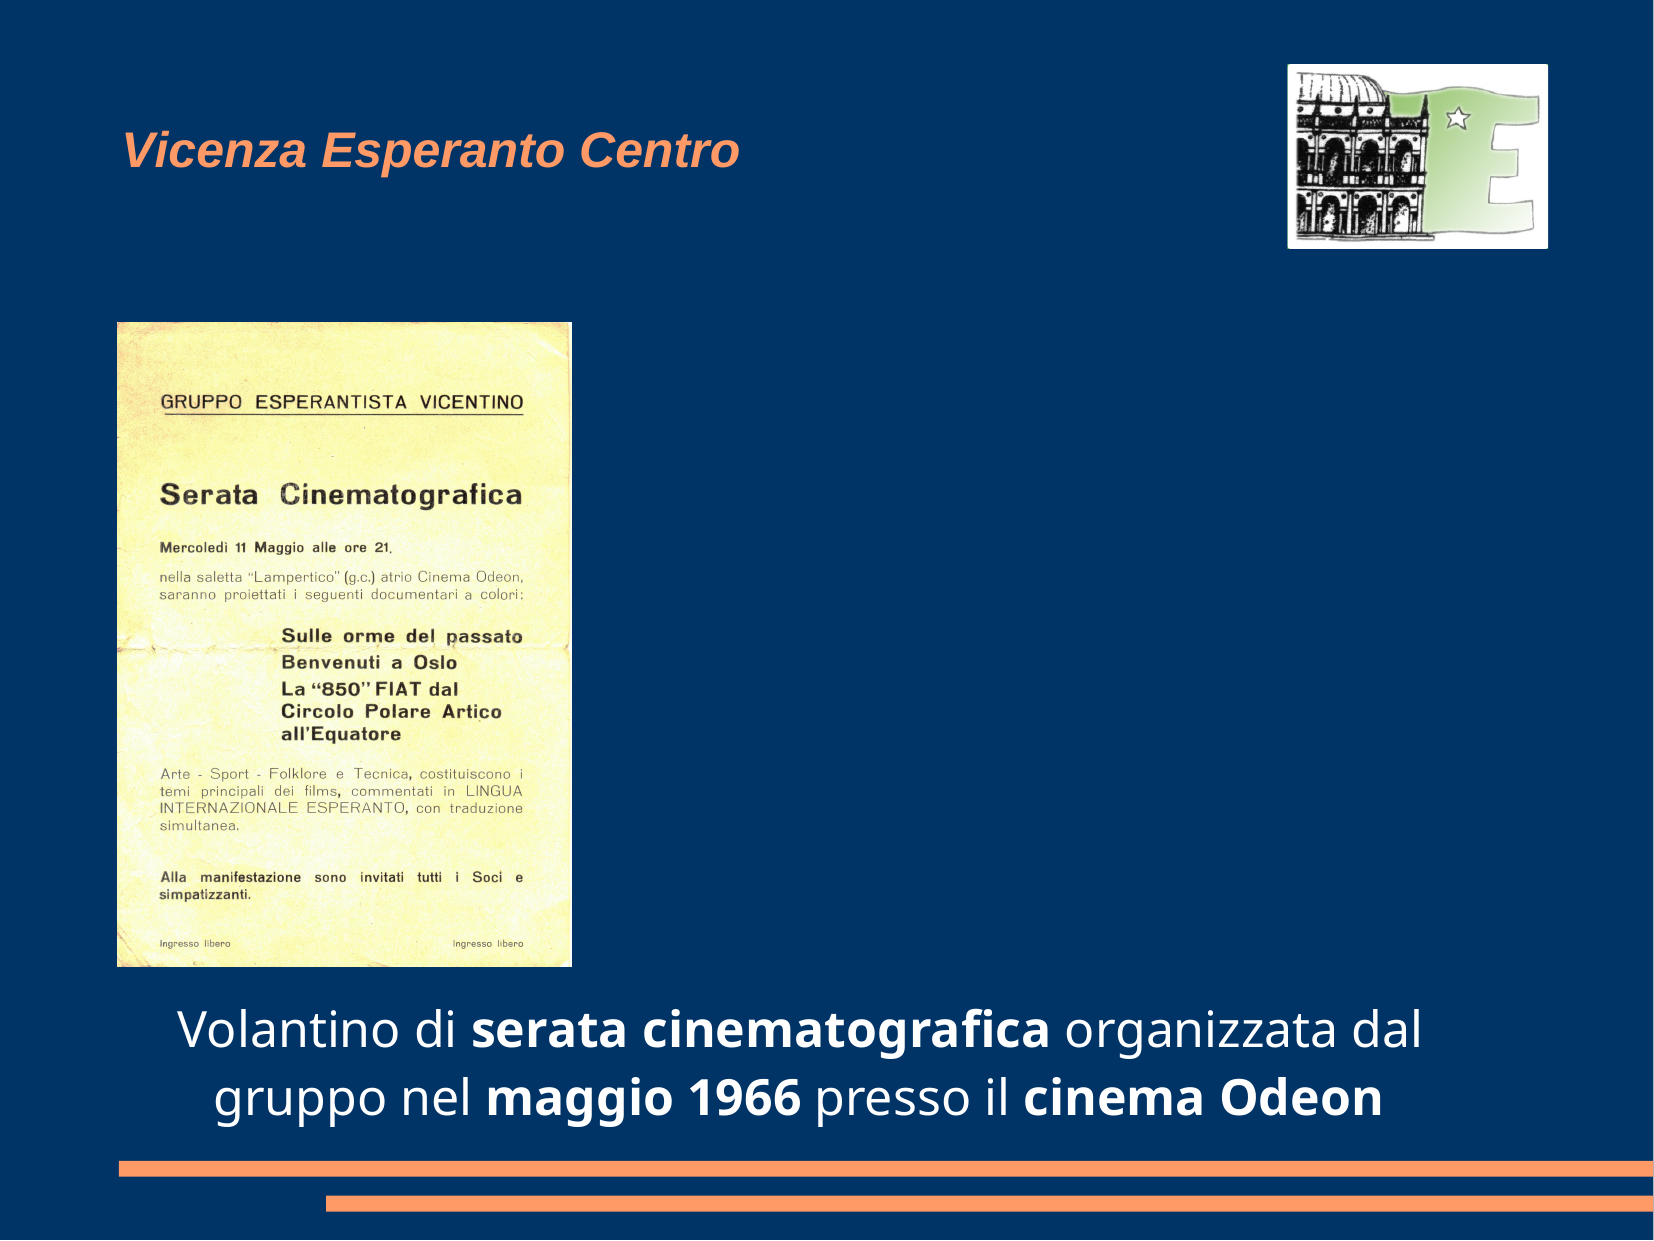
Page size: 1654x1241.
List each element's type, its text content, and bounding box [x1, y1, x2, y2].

text_box Volantino di serata cinematografica organizzata dal gruppo nel maggio 1966 presso il cinema Odeon [163, 986, 1583, 1134]
picture [117, 322, 572, 967]
picture [1287, 64, 1549, 249]
title Vicenza Esperanto Centro [121, 46, 1534, 254]
